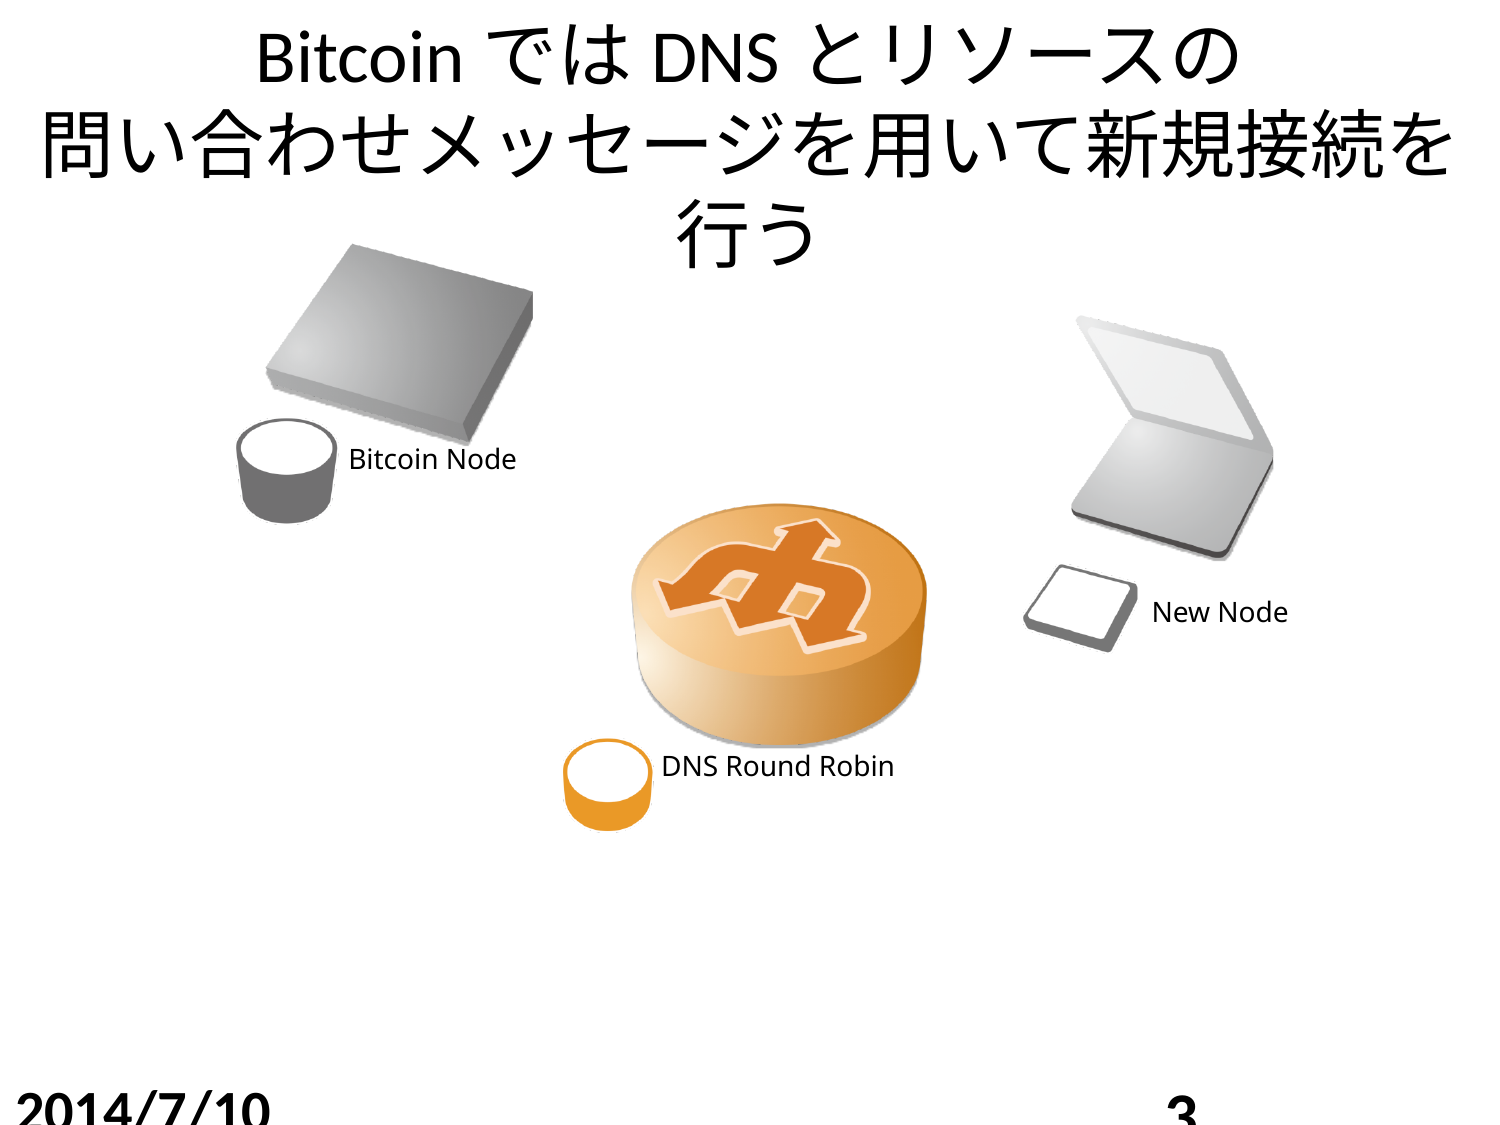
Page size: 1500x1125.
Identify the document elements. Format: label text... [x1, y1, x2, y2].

text_box DNS Round Robin [661, 751, 928, 784]
picture [1021, 562, 1139, 655]
text_box [1149, 1065, 1500, 1125]
picture [561, 503, 927, 833]
text_box New Node [1151, 597, 1329, 630]
picture [234, 243, 533, 525]
title BitcoinではDNSとリソースの 問い合わせメッセージを用いて新規接続を行う [0, 0, 1500, 188]
text_box 2014/7/10 [0, 1065, 351, 1125]
text_box Bitcoin Node [348, 444, 536, 477]
picture [1071, 315, 1273, 558]
